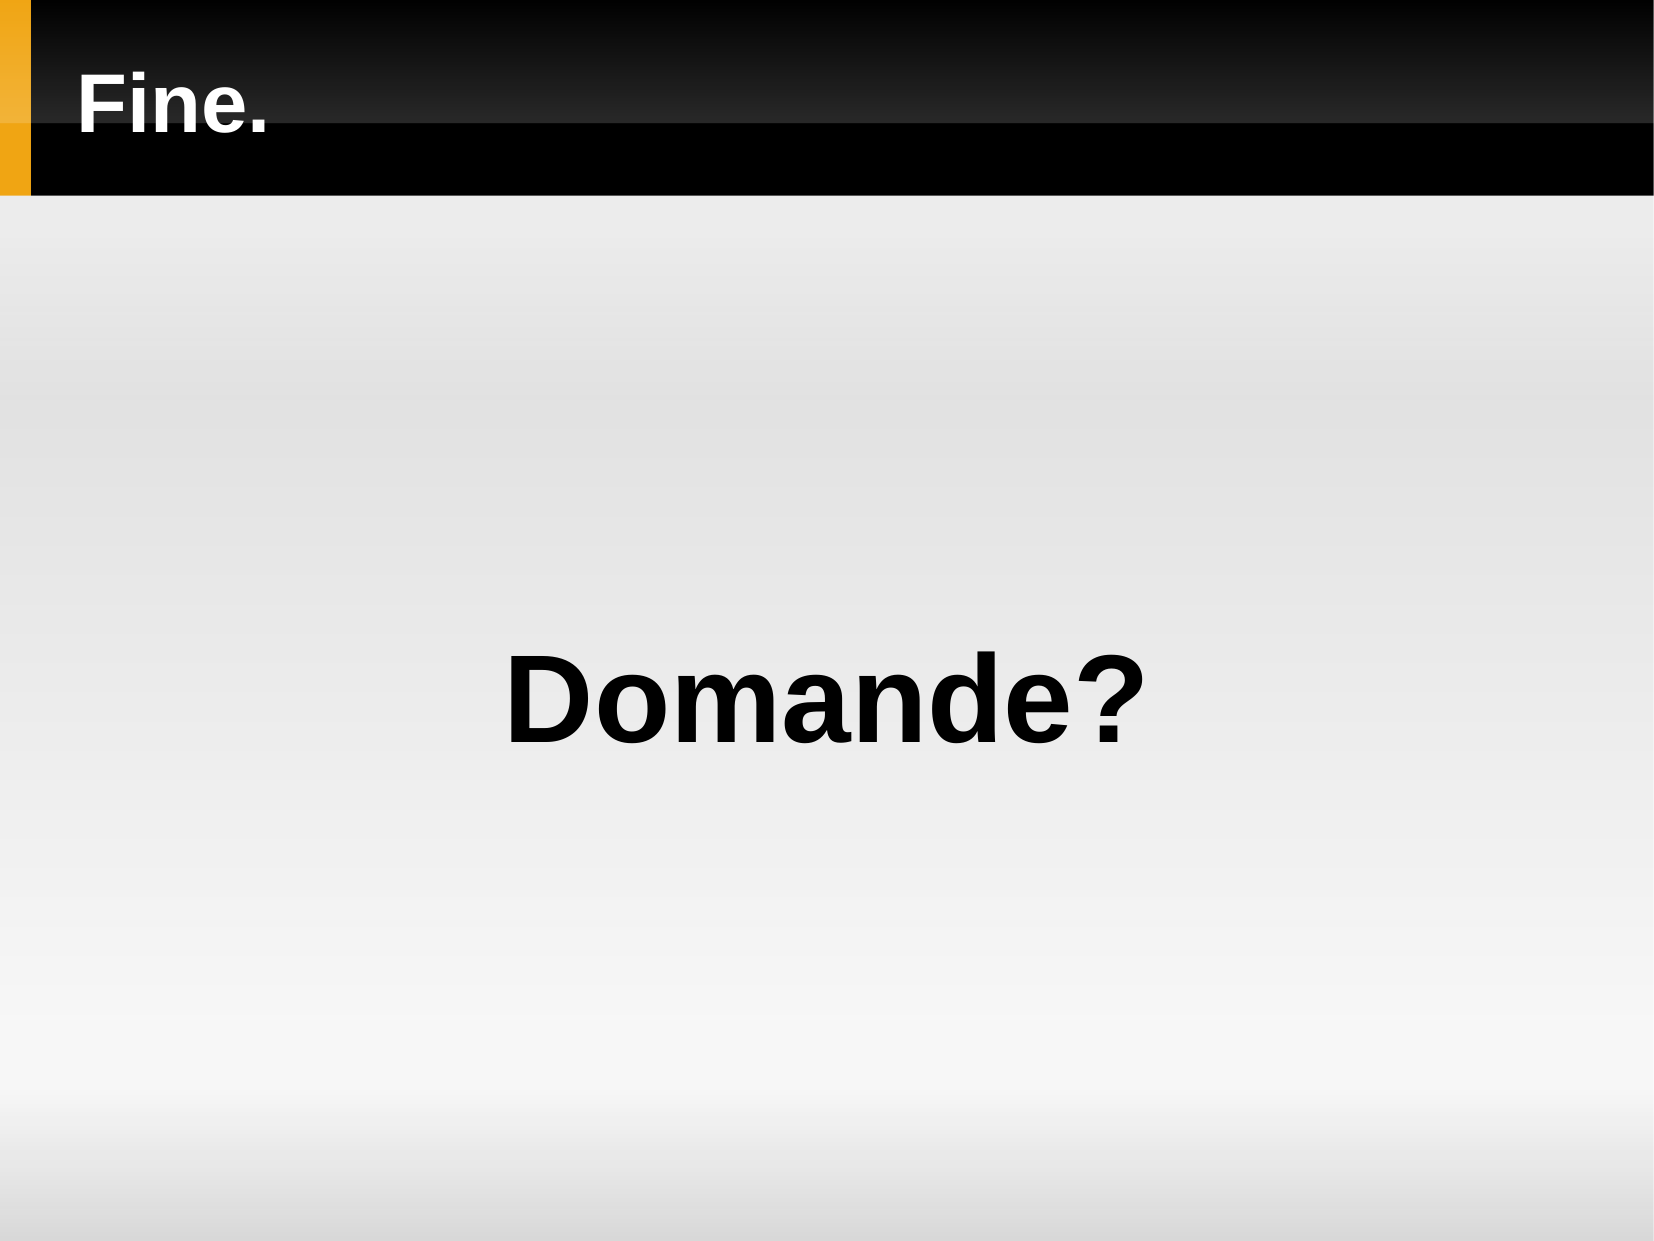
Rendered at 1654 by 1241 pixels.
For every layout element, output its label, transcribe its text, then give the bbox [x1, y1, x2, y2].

subtitle Domande? [82, 297, 1571, 1102]
title Fine. [76, 7, 1565, 200]
picture [0, 0, 1654, 1241]
